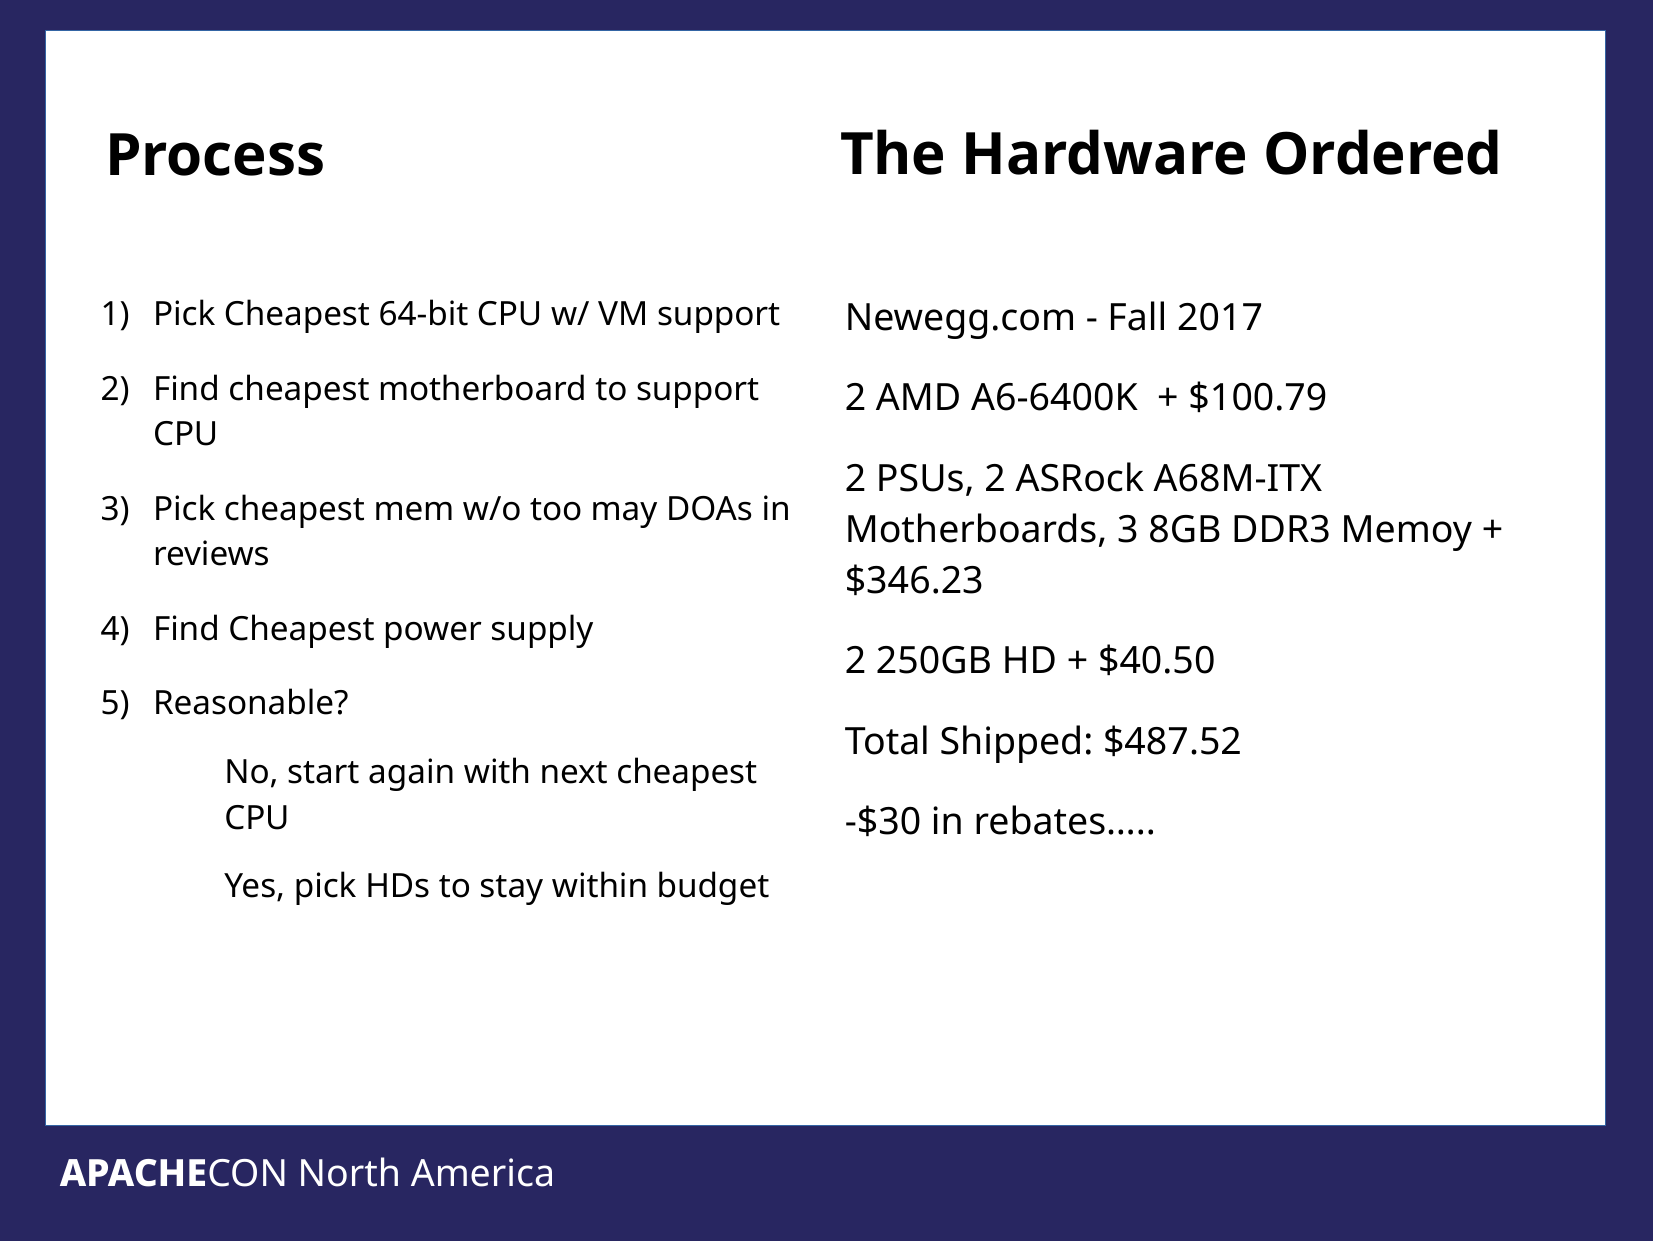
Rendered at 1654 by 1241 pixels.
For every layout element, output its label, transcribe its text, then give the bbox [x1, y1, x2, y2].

title The Hardware Ordered [840, 47, 1546, 256]
list Newegg.com - Fall 2017 2 AMD A6-6400K + $100.79 2 PSUs, 2 ASRock A68M-ITX Motherboards, 3 8GB DDR3 Memoy + $346.23 2 250GB HD + $40.50 Total Shipped: $487.52 -$30 in rebates….. [844, 290, 1571, 1010]
title Process [105, 49, 811, 257]
list Pick Cheapest 64-bit CPU w/ VM support Find cheapest motherboard to support CPU Pick cheapest mem w/o too may DOAs in reviews Find Cheapest power supply Reasonable? No, start again with next cheapest CPU Yes, pick HDs to stay within budget [82, 290, 809, 1010]
